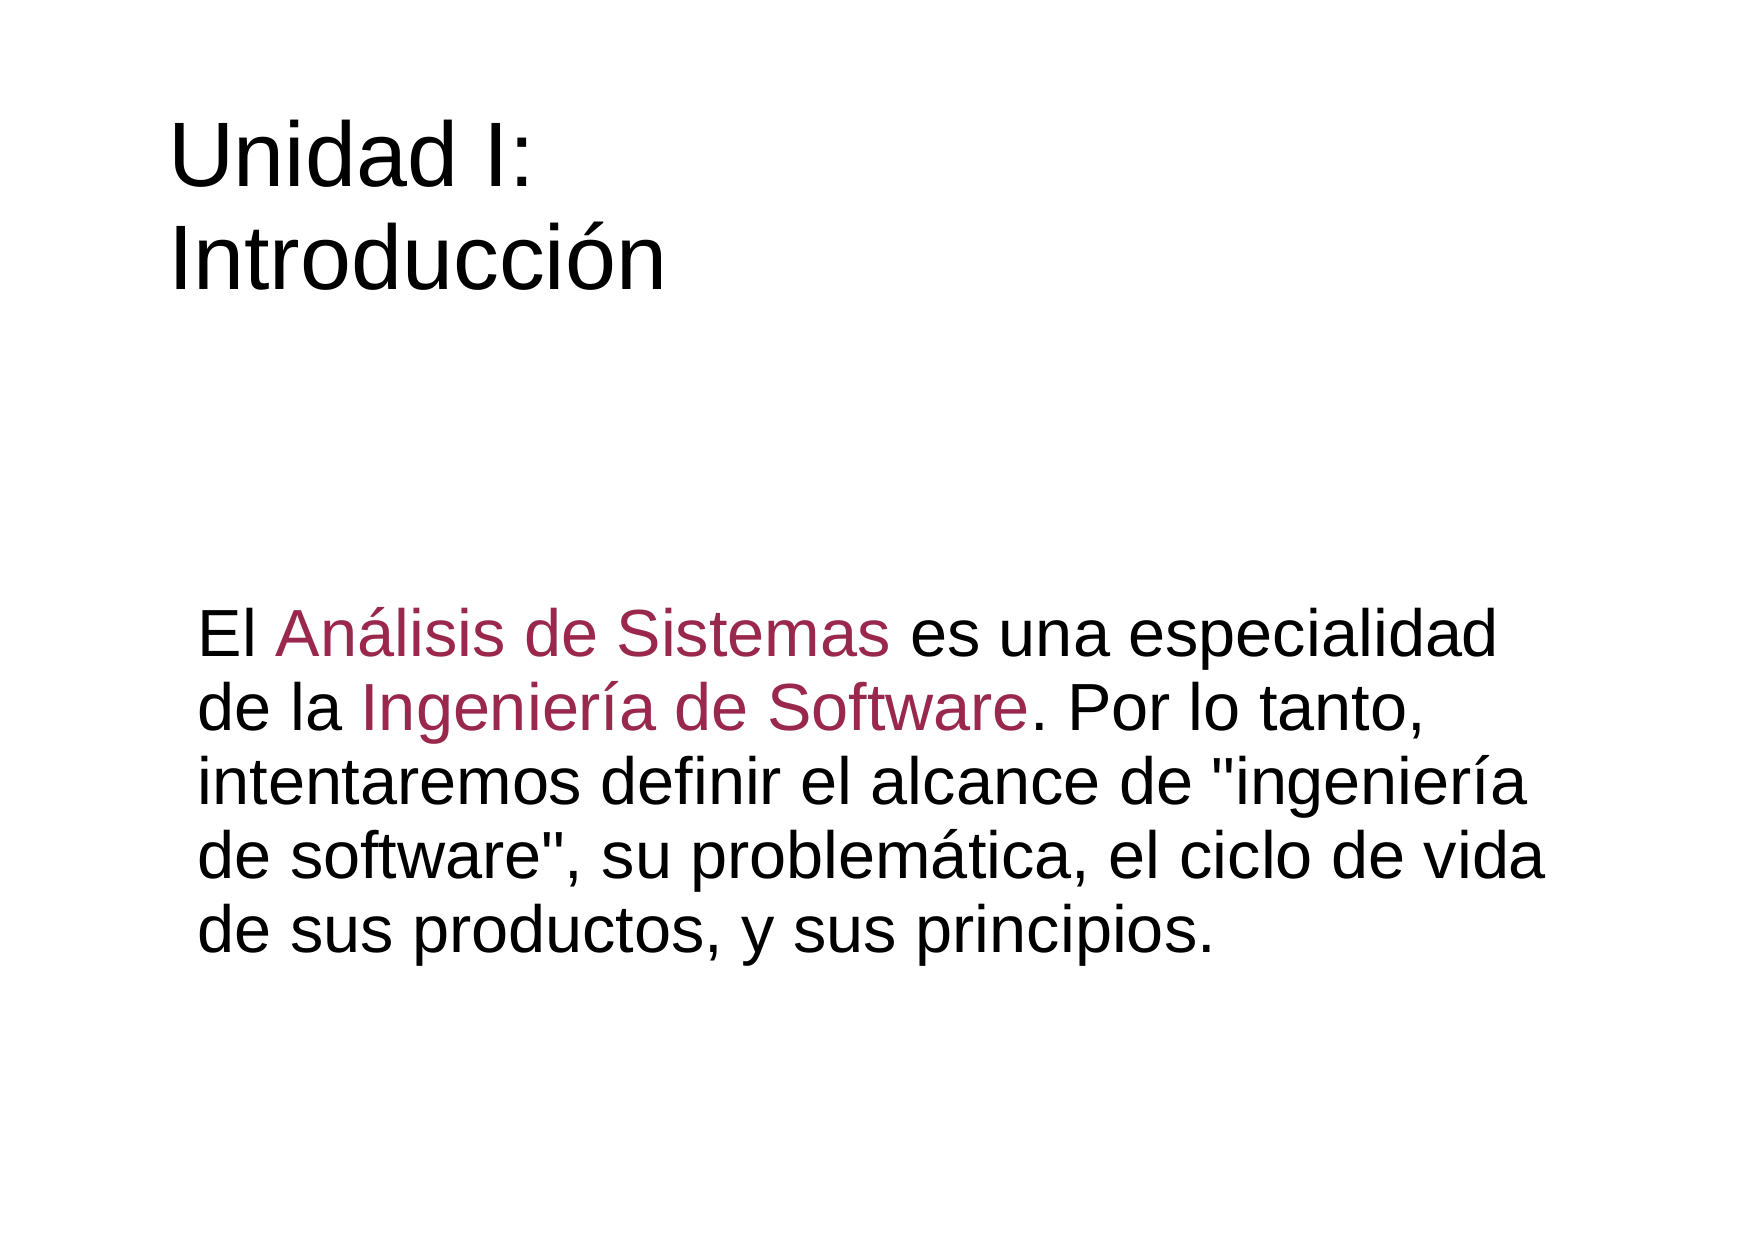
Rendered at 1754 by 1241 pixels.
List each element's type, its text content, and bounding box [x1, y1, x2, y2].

text_box El Análisis de Sistemas es una especialidad de la Ingeniería de Software. Por lo tanto, intentaremos definir el alcance de "ingeniería de software", su problemática, el ciclo de vida de sus productos, y sus principios. [197, 426, 1586, 1136]
title Unidad I: Introducción [168, 102, 1627, 311]
